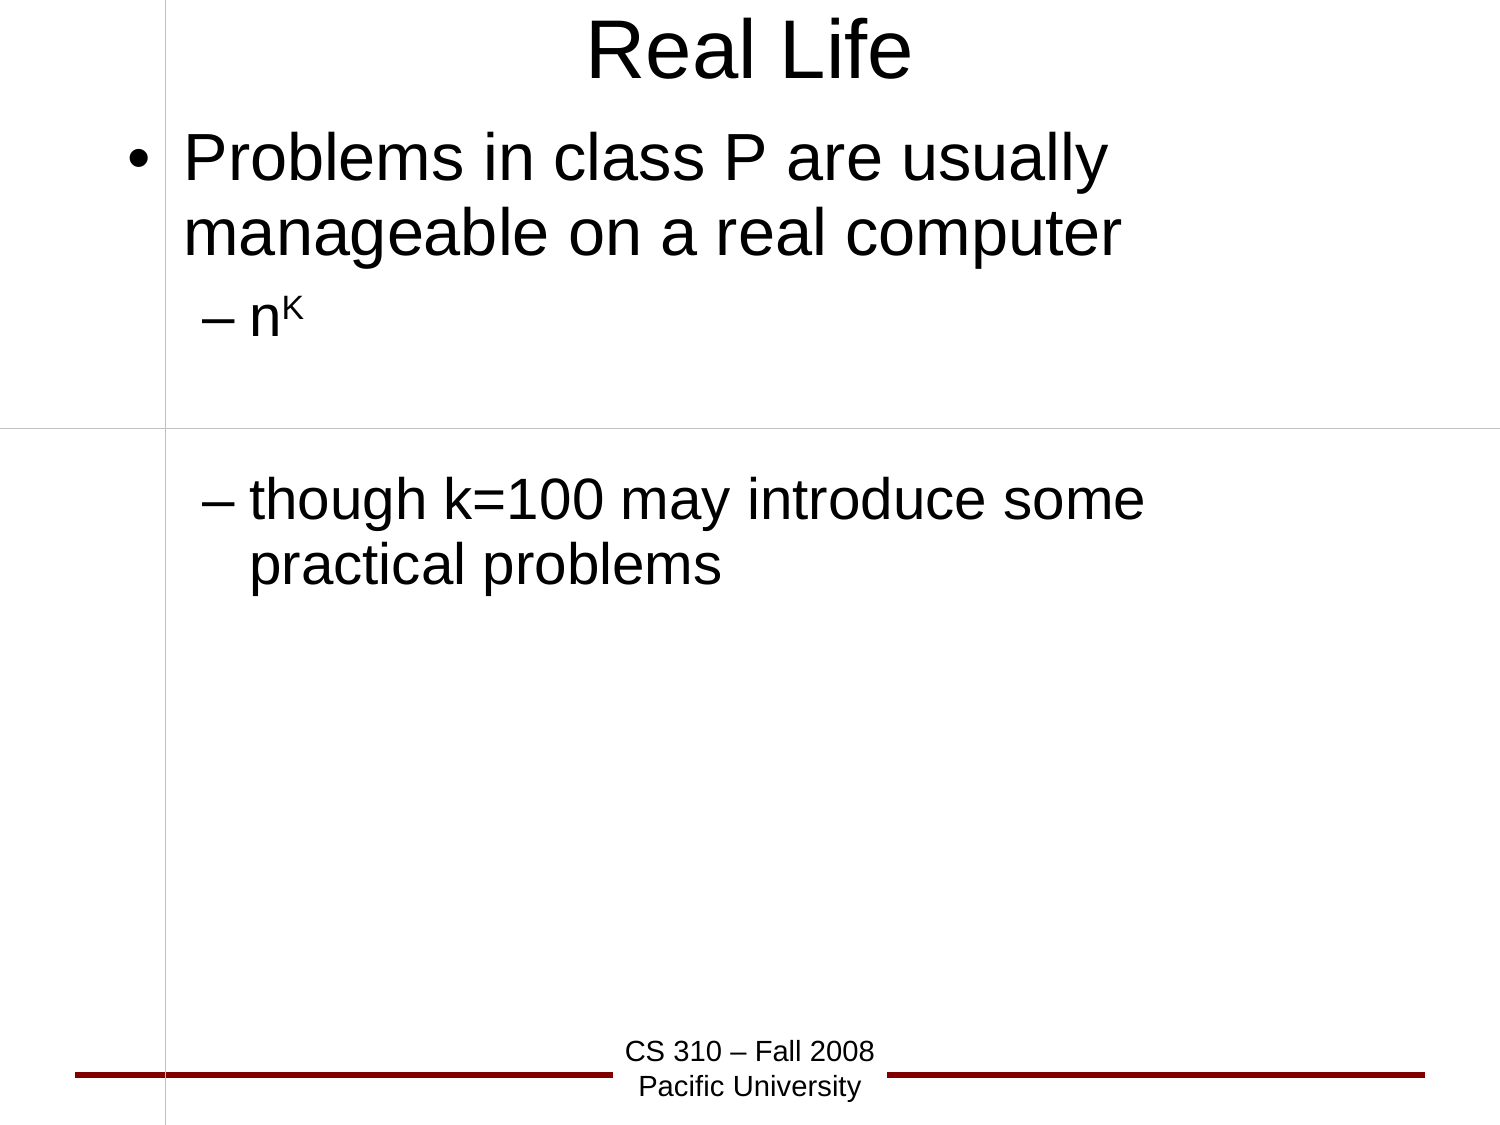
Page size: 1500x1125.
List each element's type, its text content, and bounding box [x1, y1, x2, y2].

title Real Life [112, 0, 1388, 105]
list Problems in class P are usually manageable on a real computer nK though k=100 may introduce some practical problems [112, 112, 1388, 1001]
